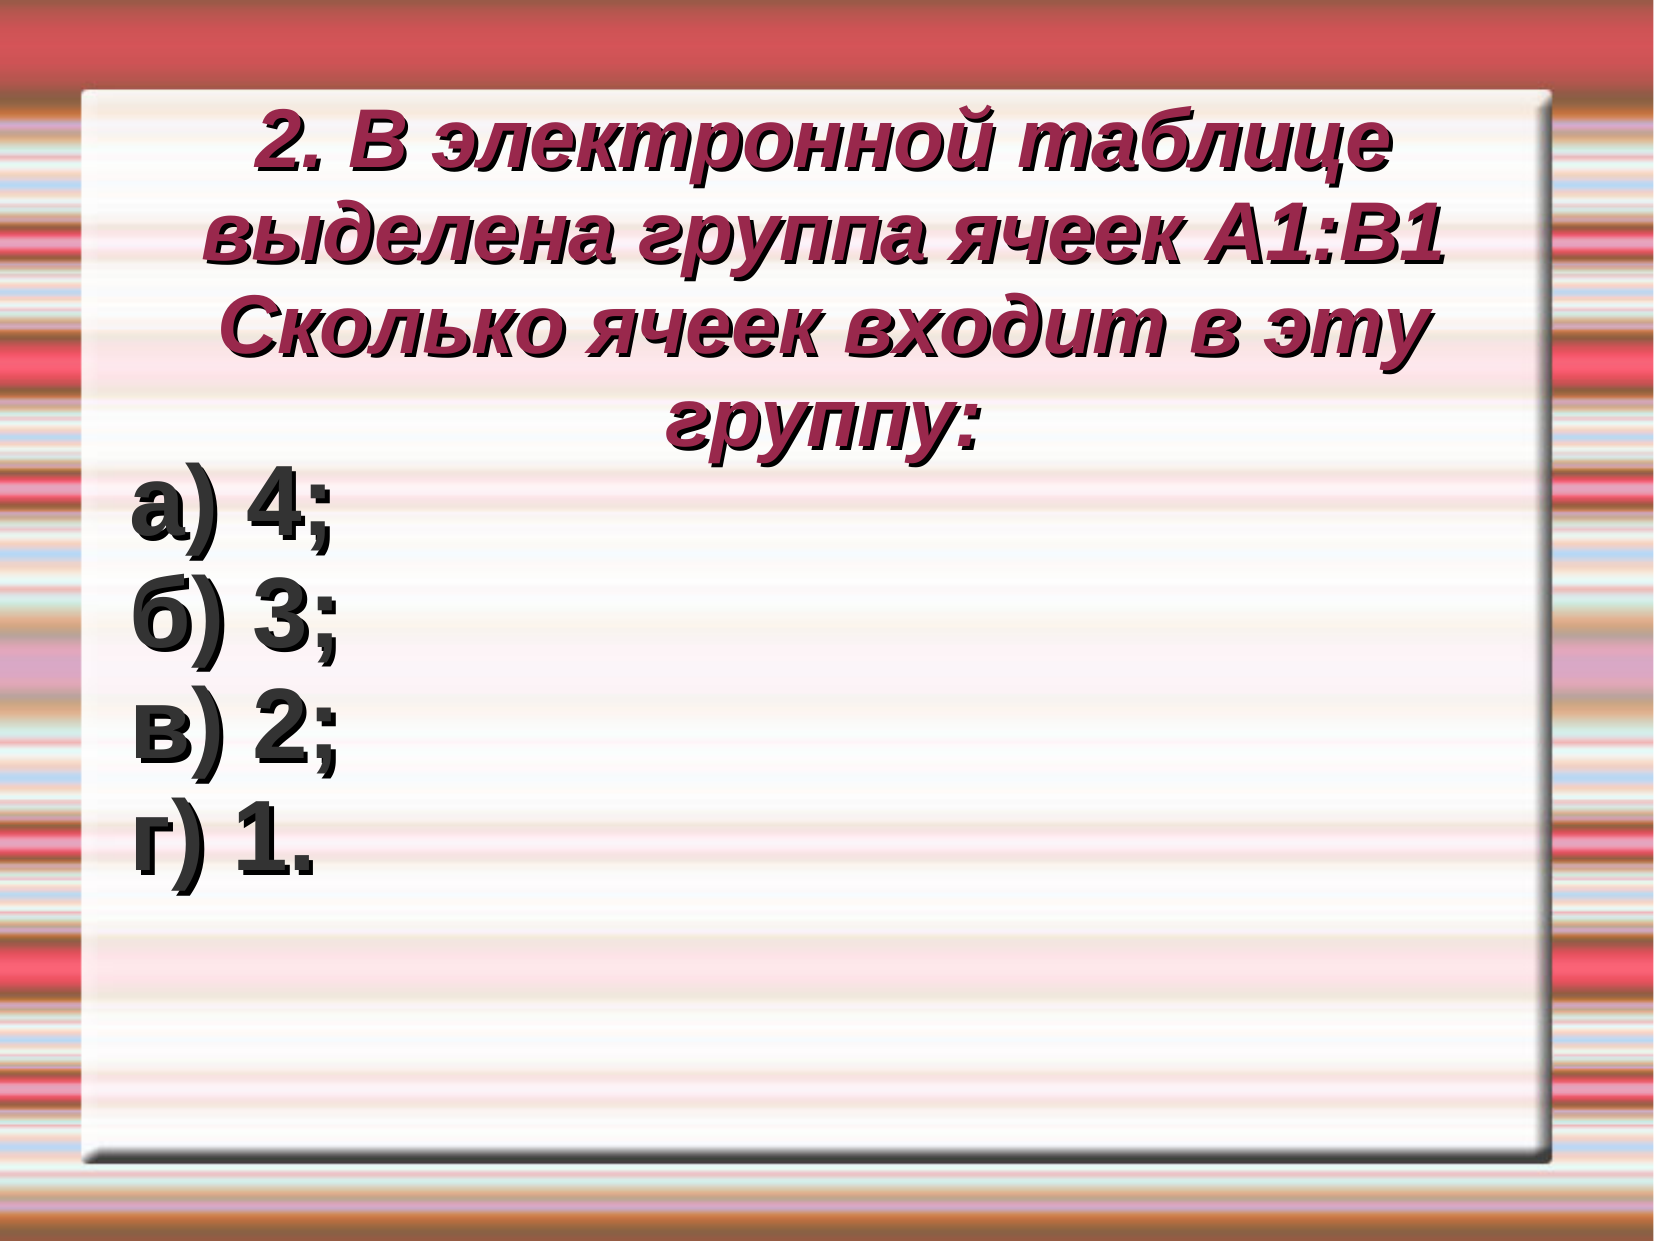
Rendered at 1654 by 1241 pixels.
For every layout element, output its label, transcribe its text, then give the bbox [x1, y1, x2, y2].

title 2. В электронной таблице выделена группа ячеек А1:В1 Сколько ячеек входит в эту группу: [59, 84, 1590, 473]
list а) 4; б) 3; в) 2; г) 1. [118, 444, 1506, 1241]
picture [0, 0, 1654, 1241]
